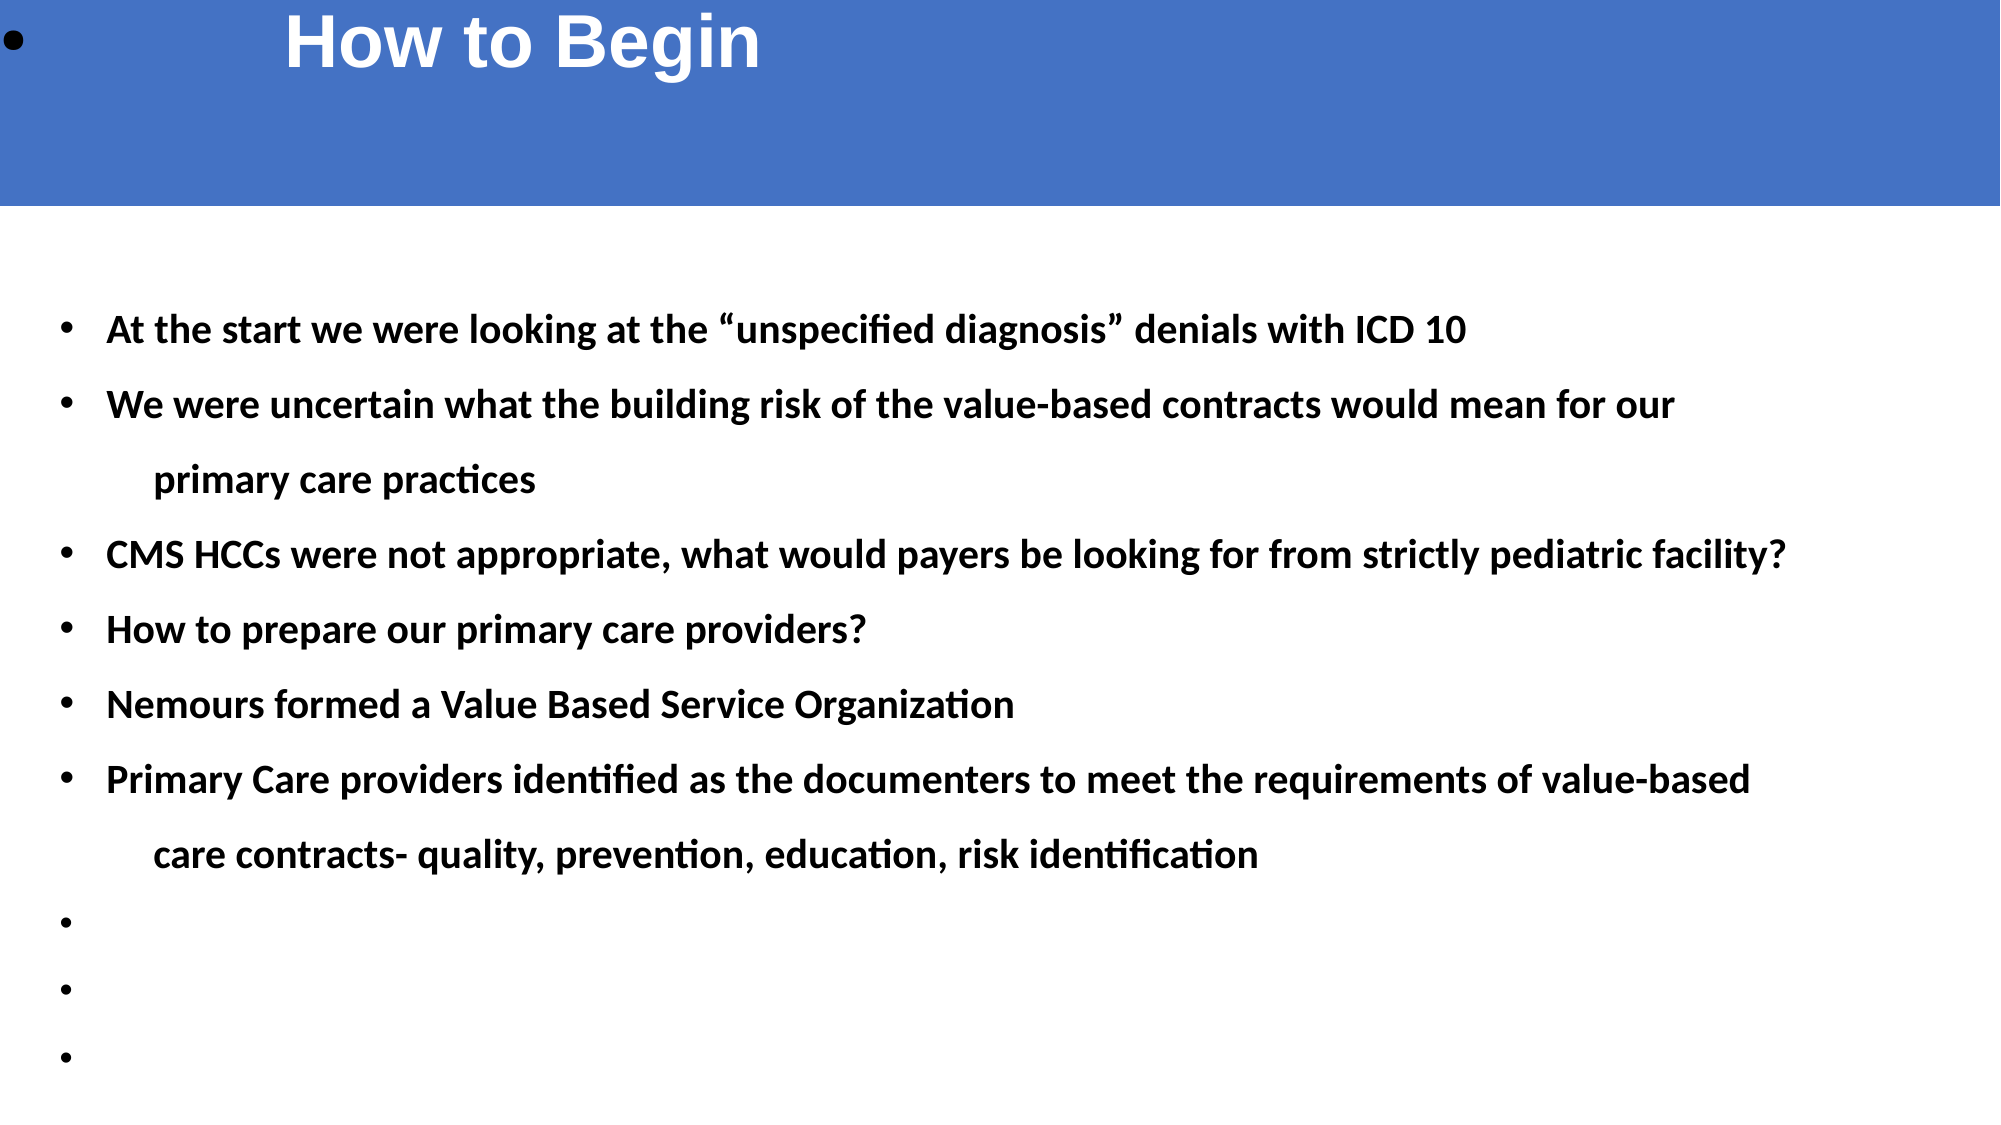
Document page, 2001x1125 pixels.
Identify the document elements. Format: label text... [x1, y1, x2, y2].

text_box At the start we were looking at the “unspecified diagnosis” denials with ICD 10 We were uncertain what the building risk of the value-based contracts would mean for our primary care practices CMS HCCs were not appropriate, what would payers be looking for from strictly pediatric facility? How to prepare our primary care providers? Nemours formed a Value Based Service Organization Primary Care providers identified as the documenters to meet the requirements of value-based care contracts- quality, prevention, education, risk identification [44, 269, 1813, 1089]
table_header How to Begin [0, 0, 2000, 206]
